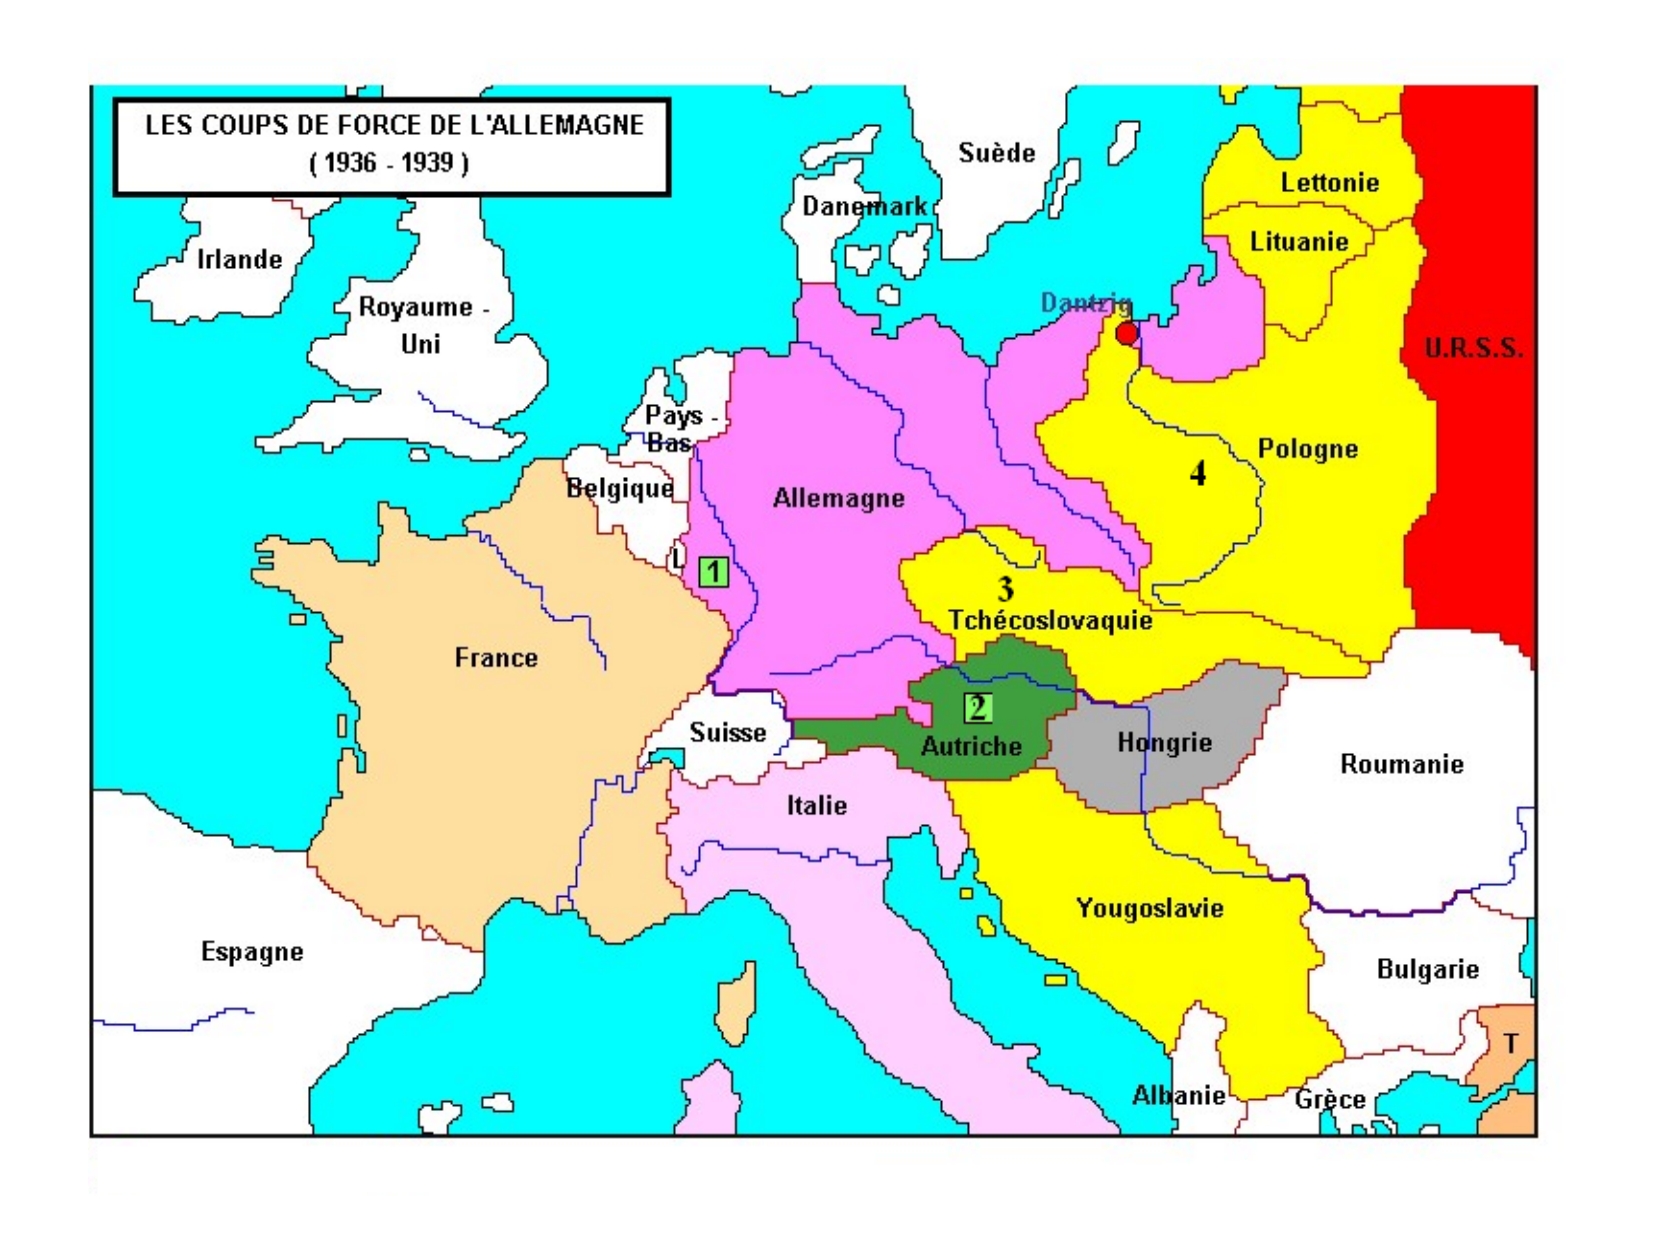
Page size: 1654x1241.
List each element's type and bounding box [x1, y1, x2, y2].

picture [88, 58, 1625, 1241]
